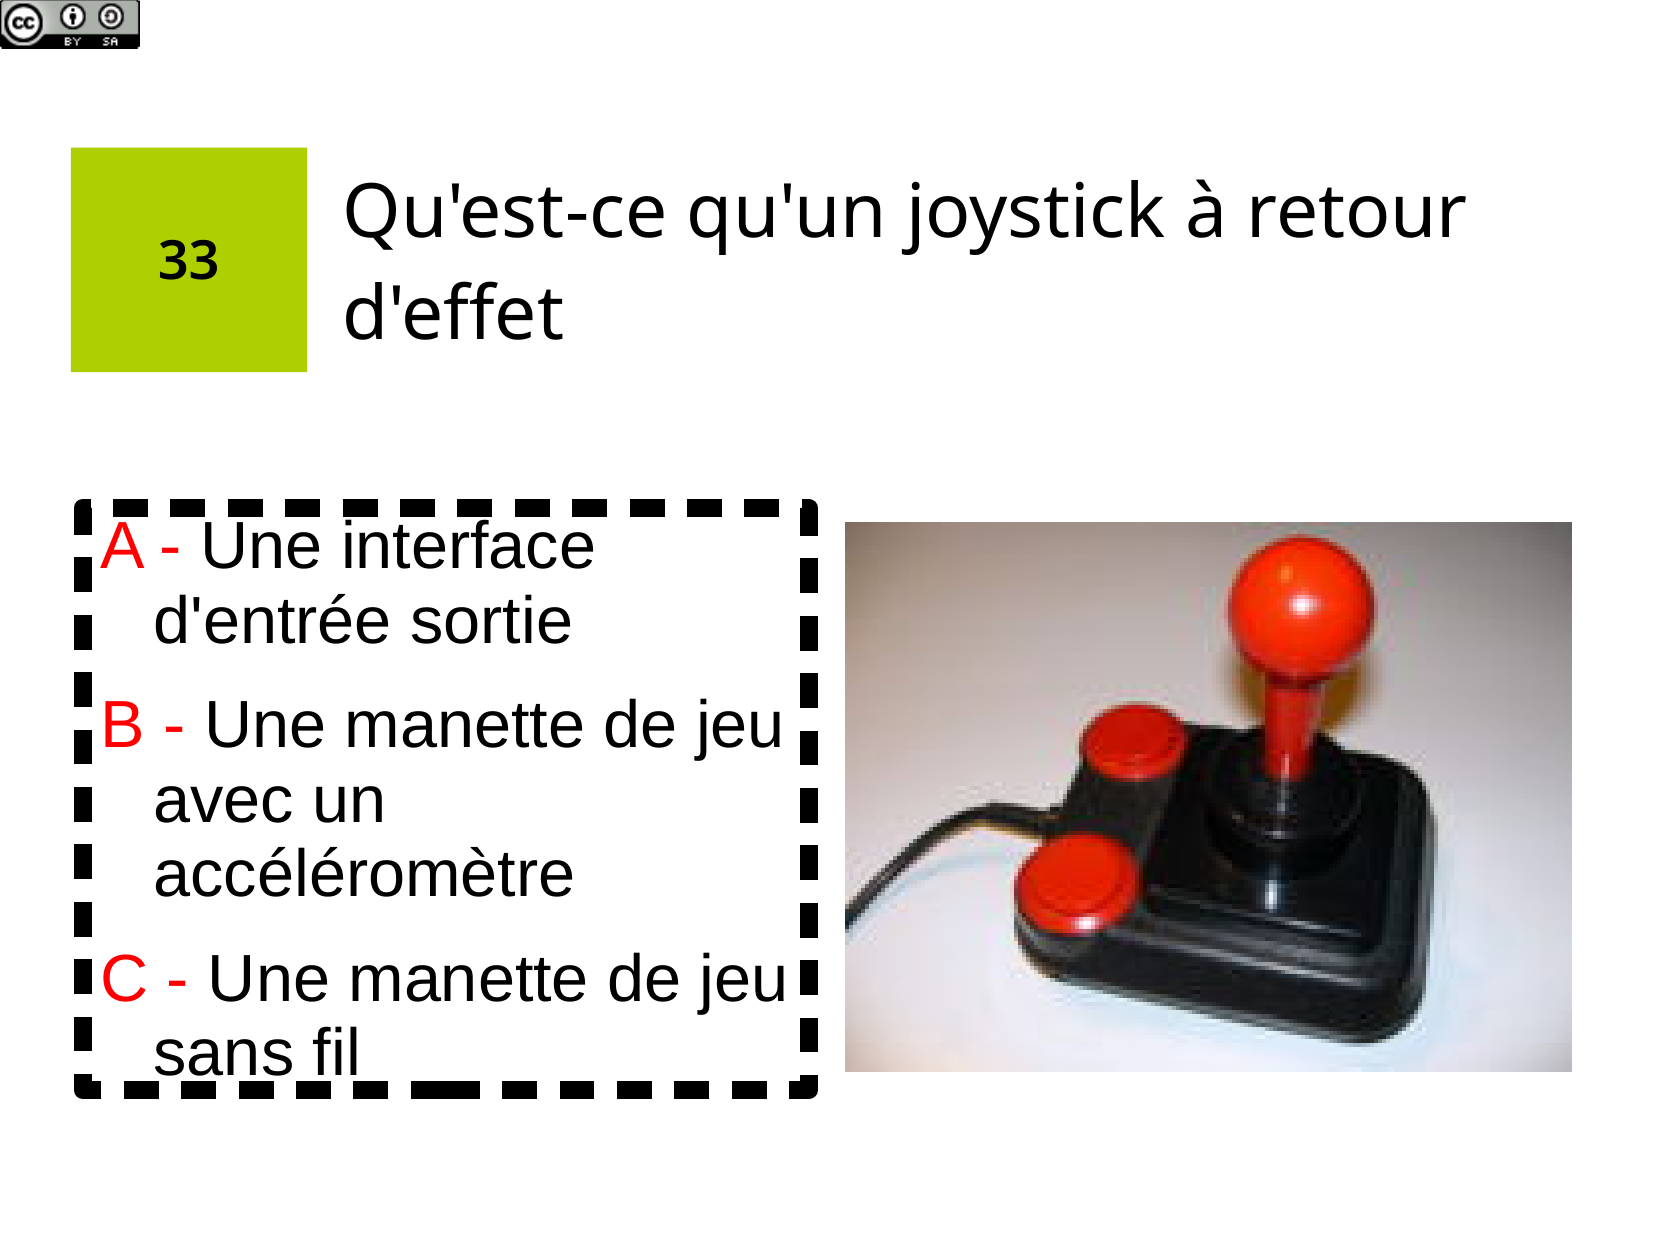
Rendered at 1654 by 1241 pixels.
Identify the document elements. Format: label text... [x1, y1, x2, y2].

title Qu'est-ce qu'un joystick à retour d'effet [342, 59, 1571, 461]
list Une interface d'entrée sortie Une manette de jeu avec un accéléromètre Une manette de jeu sans fil [82, 507, 809, 1091]
picture [0, 0, 140, 49]
picture [845, 522, 1572, 1072]
